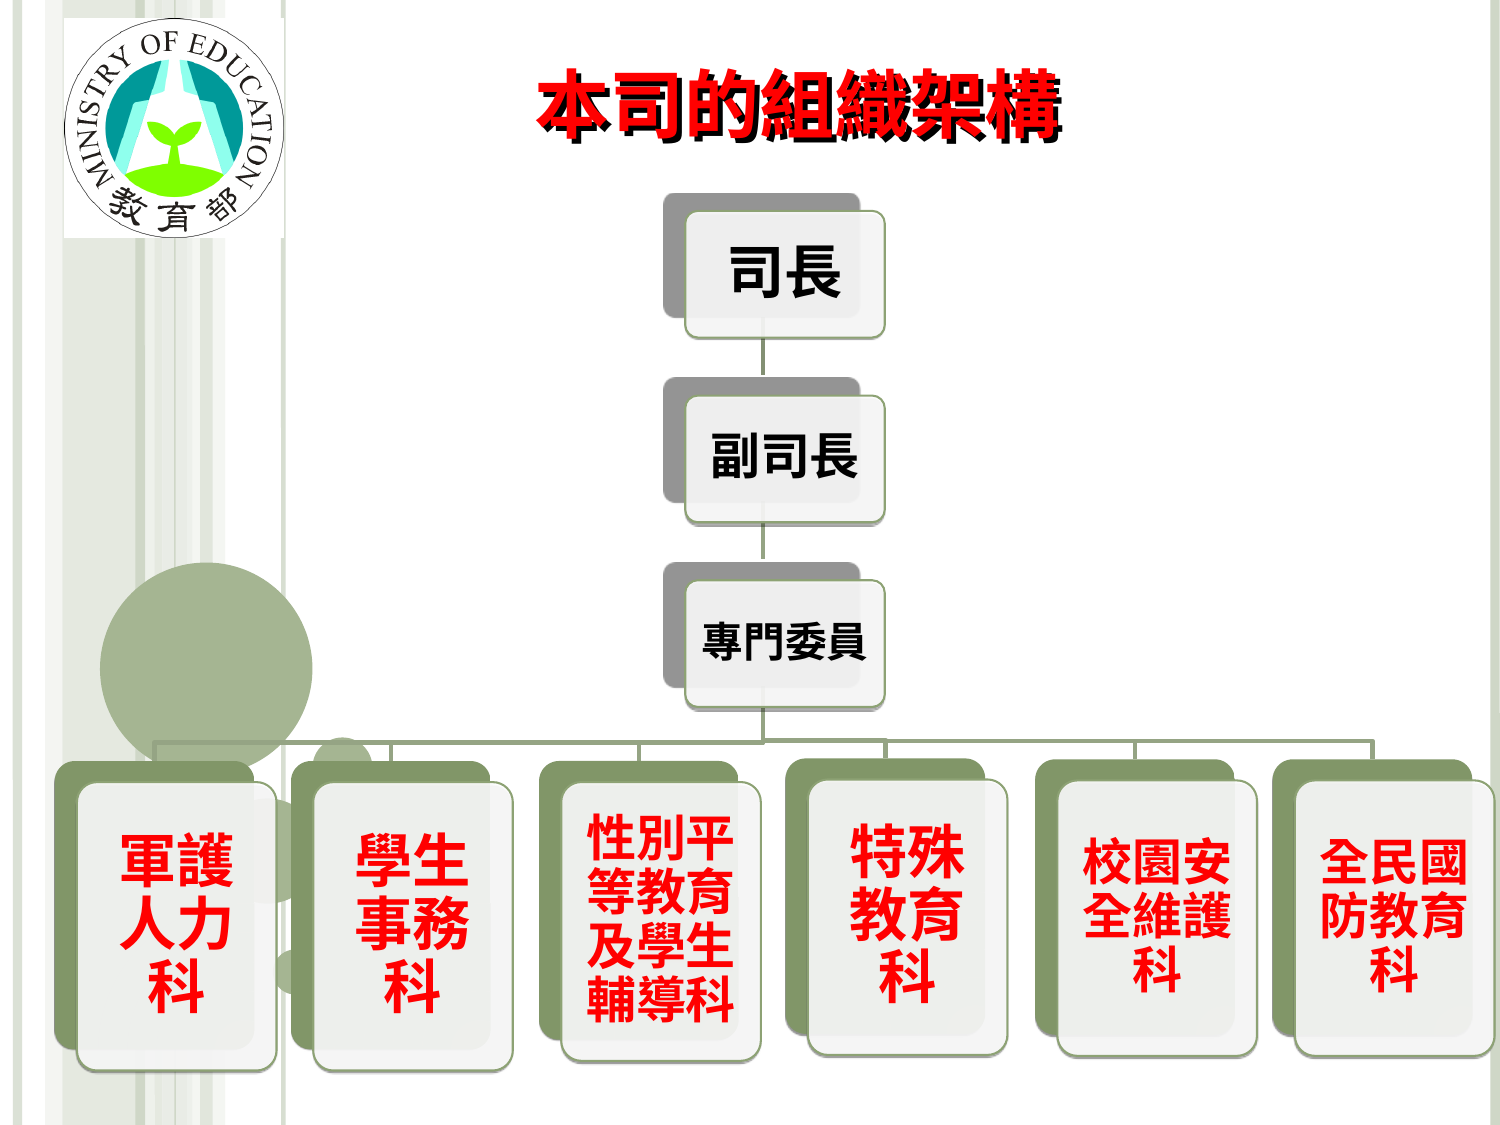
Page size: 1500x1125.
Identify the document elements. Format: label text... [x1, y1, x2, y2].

text_box [1035, 759, 1235, 1035]
text_box [54, 761, 255, 1050]
text_box 學生事務科 [313, 782, 513, 1071]
text_box 司長 [685, 210, 885, 338]
text_box [1272, 759, 1473, 1035]
text_box 副司長 [685, 395, 885, 523]
text_box [291, 761, 491, 1050]
text_box 專門委員 [685, 580, 885, 707]
text_box [785, 758, 986, 1034]
text_box 特殊教育科 [807, 779, 1008, 1055]
text_box 性別平等教育及學生輔導科 [561, 782, 761, 1061]
text_box 本司的組織架構 [478, 0, 1117, 156]
text_box [663, 189, 863, 317]
text_box 軍護人力科 [76, 782, 277, 1071]
text_box [663, 374, 863, 502]
text_box 全民國防教育科 [1294, 780, 1495, 1056]
text_box [663, 559, 863, 686]
text_box [539, 760, 739, 1040]
text_box 校園安全維護科 [1057, 780, 1257, 1056]
